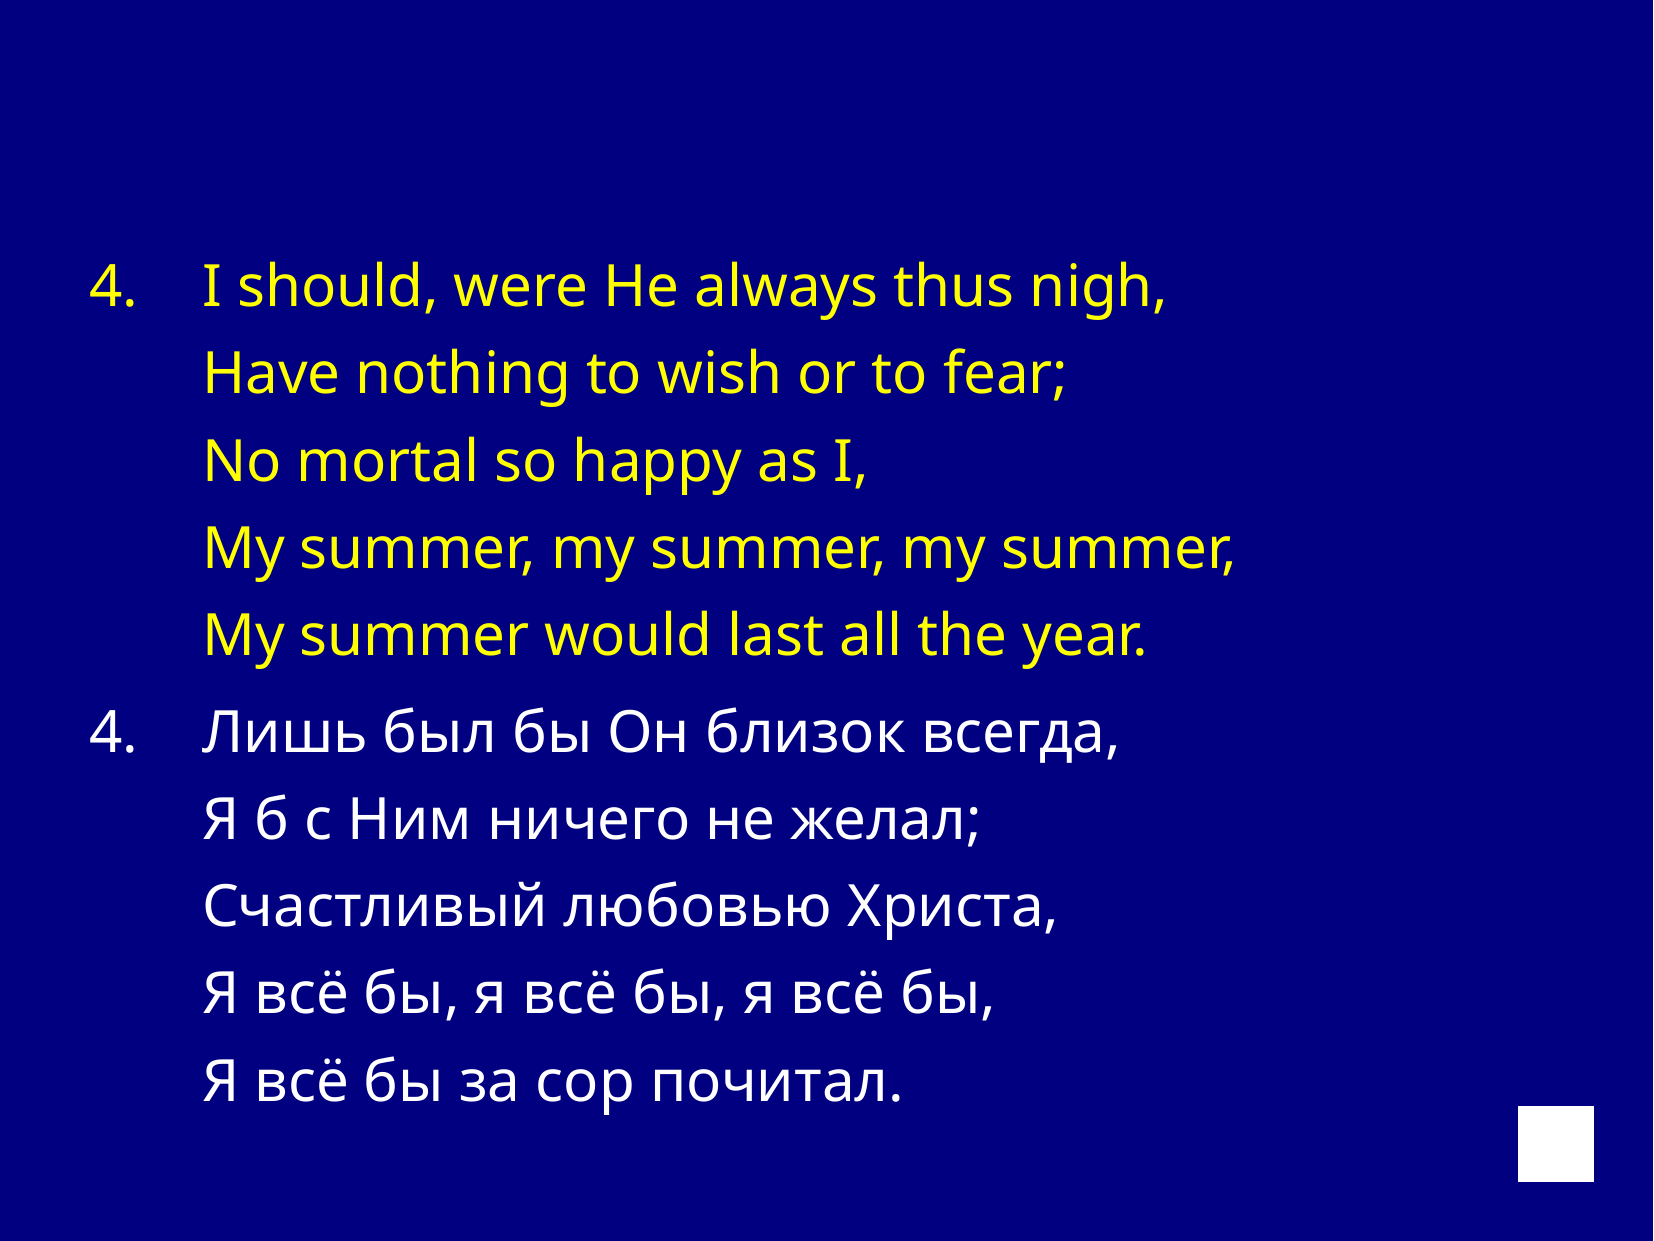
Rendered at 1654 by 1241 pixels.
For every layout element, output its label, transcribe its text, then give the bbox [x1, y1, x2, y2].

text_box [1518, 1106, 1594, 1182]
text_box 4. I should, were He always thus nigh, Have nothing to wish or to fear; No mortal so happy as I, My summer, my summer, my summer, My summer would last all the year. [75, 150, 1576, 638]
text_box 4. Лишь был бы Он близок всегда, Я б с Ним ничего не желал; Счастливый любовью Христа, Я всё бы, я всё бы, я всё бы, Я всё бы за сор почитал. [75, 675, 1576, 1163]
